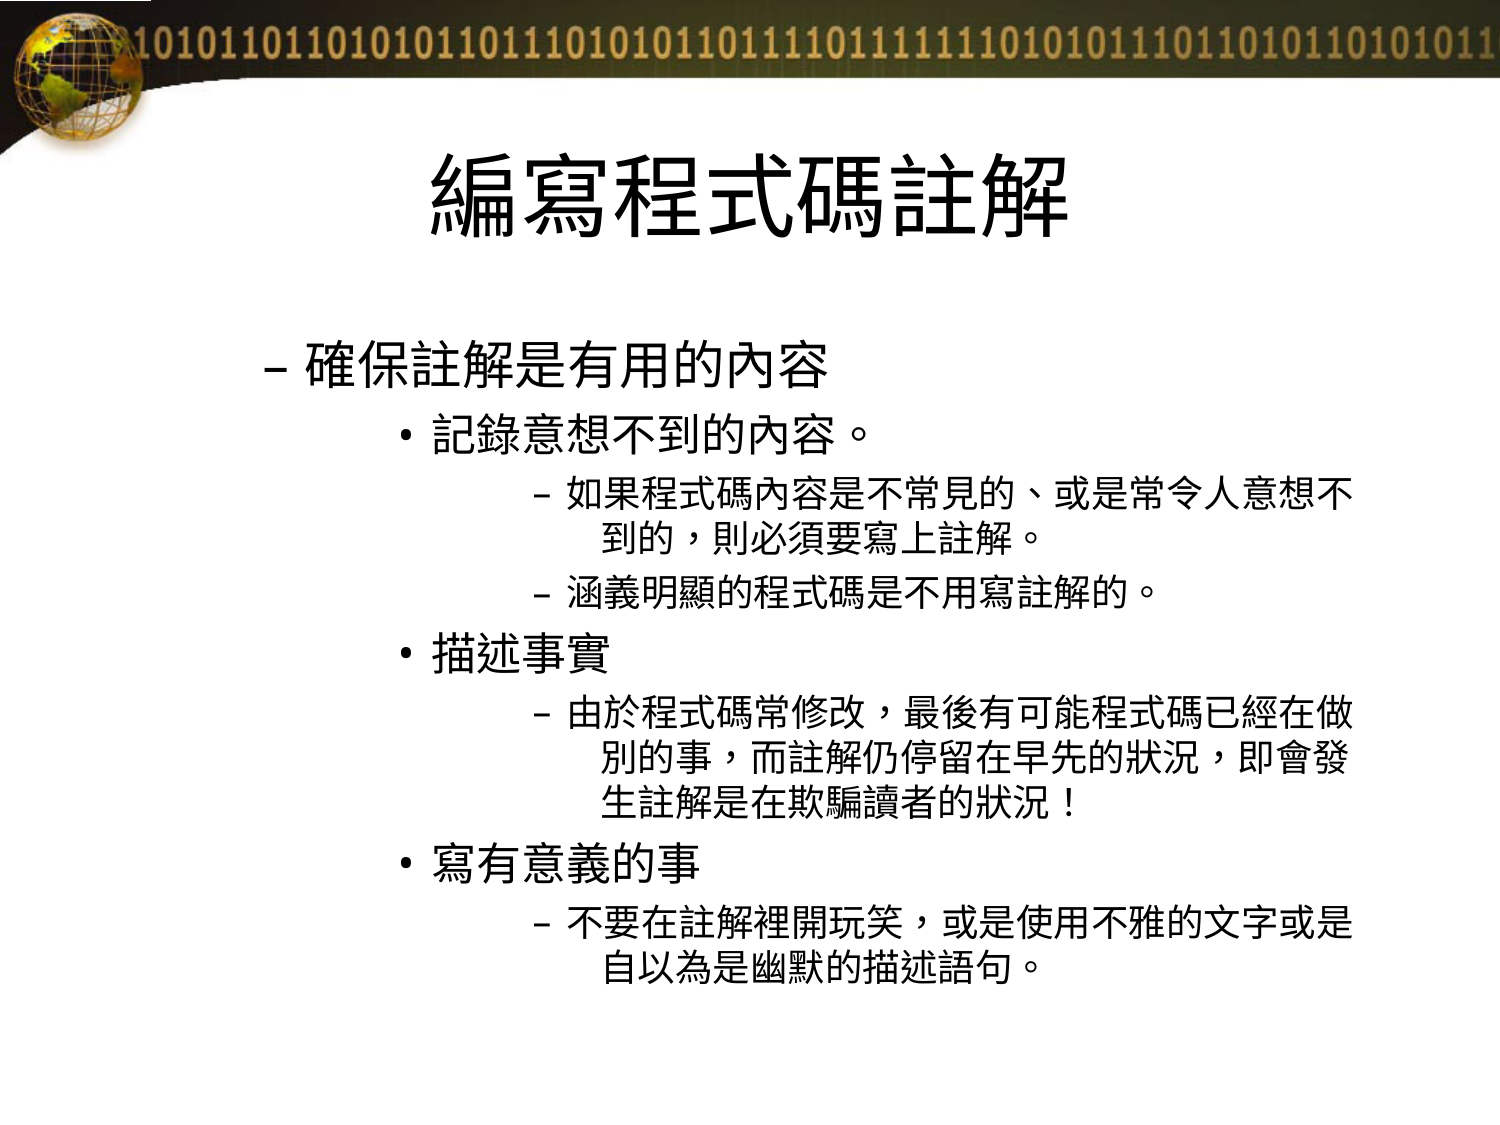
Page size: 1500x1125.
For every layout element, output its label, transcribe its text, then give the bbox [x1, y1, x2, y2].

title 編寫程式碼註解 [112, 99, 1388, 288]
list 確保註解是有用的內容 記錄意想不到的內容。 如果程式碼內容是不常見的、或是常令人意想不到的，則必須要寫上註解。 涵義明顯的程式碼是不用寫註解的。 描述事實 由於程式碼常修改，最後有可能程式碼已經在做別的事，而註解仍停留在早先的狀況，即會發生註解是在欺騙讀者的狀況！ 寫有意義的事 不要在註解裡開玩笑，或是使用不雅的文字或是自以為是幽默的描述語句。 [112, 324, 1388, 1000]
